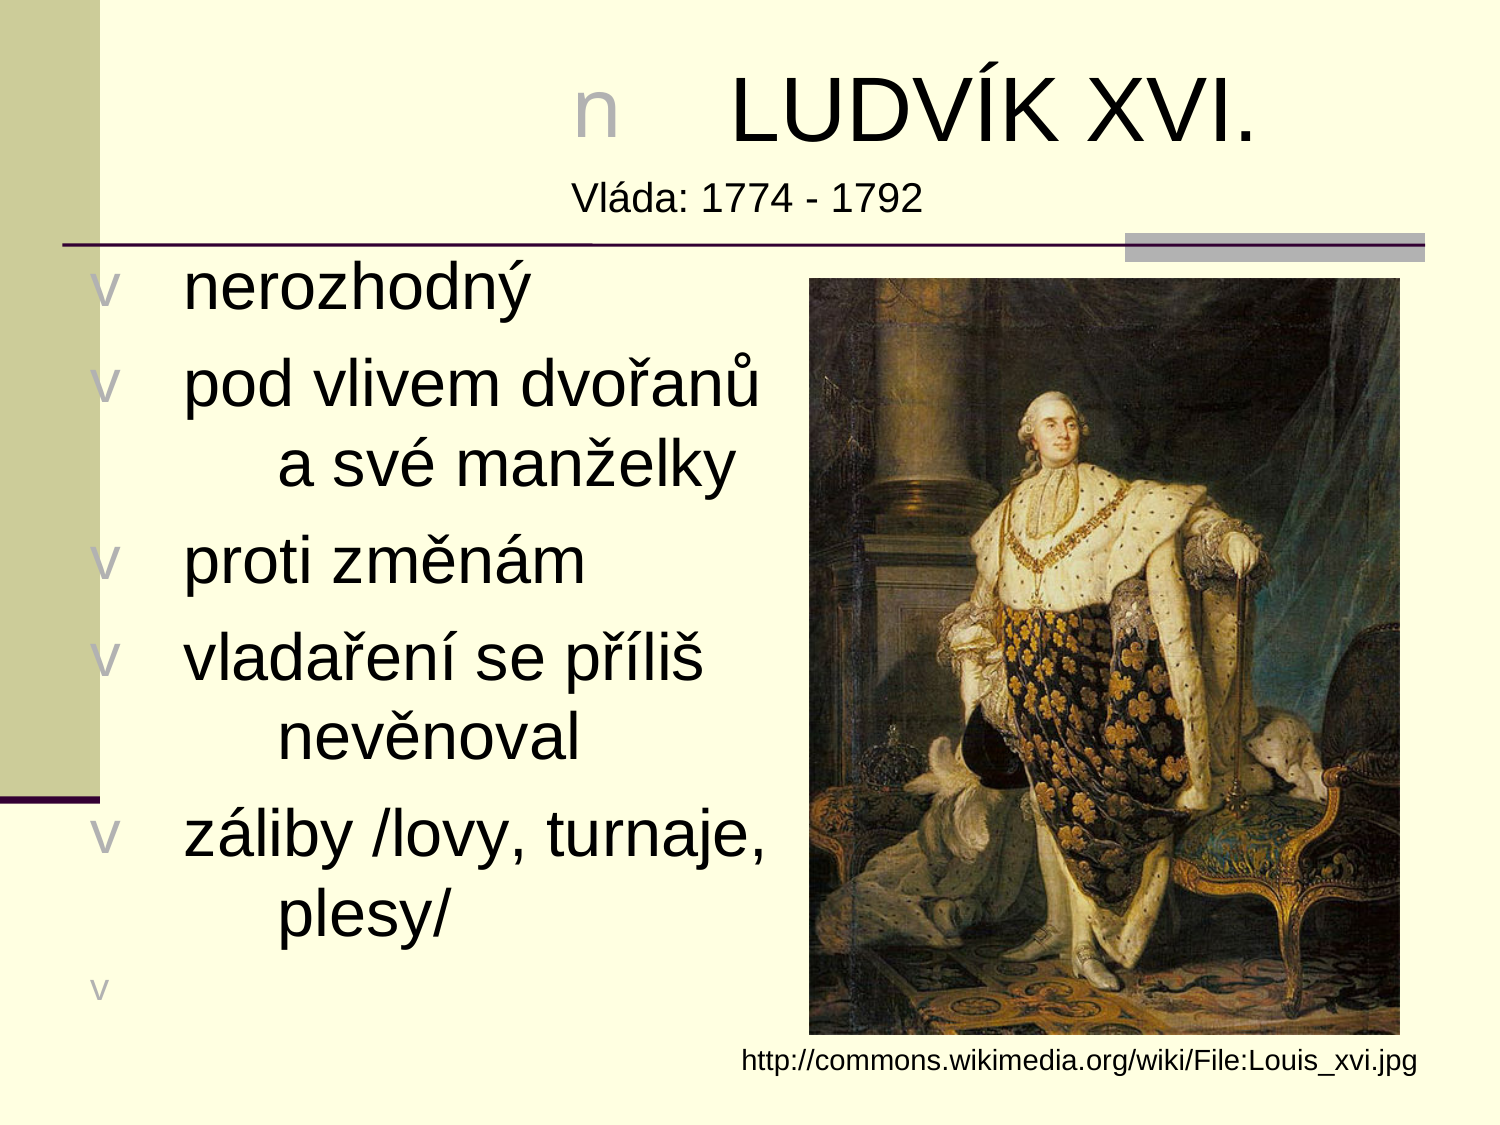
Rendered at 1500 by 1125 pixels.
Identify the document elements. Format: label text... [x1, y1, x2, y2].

picture [809, 278, 1400, 1033]
list LUDVÍK XVI. Vláda: 1774 - 1792 [556, 42, 1395, 278]
text_box http://commons.wikimedia.org/wiki/File:Louis_xvi.jpg [726, 1033, 1471, 1085]
list nerozhodný pod vlivem dvořanů a své manželky proti změnám vladaření se příliš nevěnoval záliby /lovy, turnaje, plesy/ [75, 235, 810, 1005]
